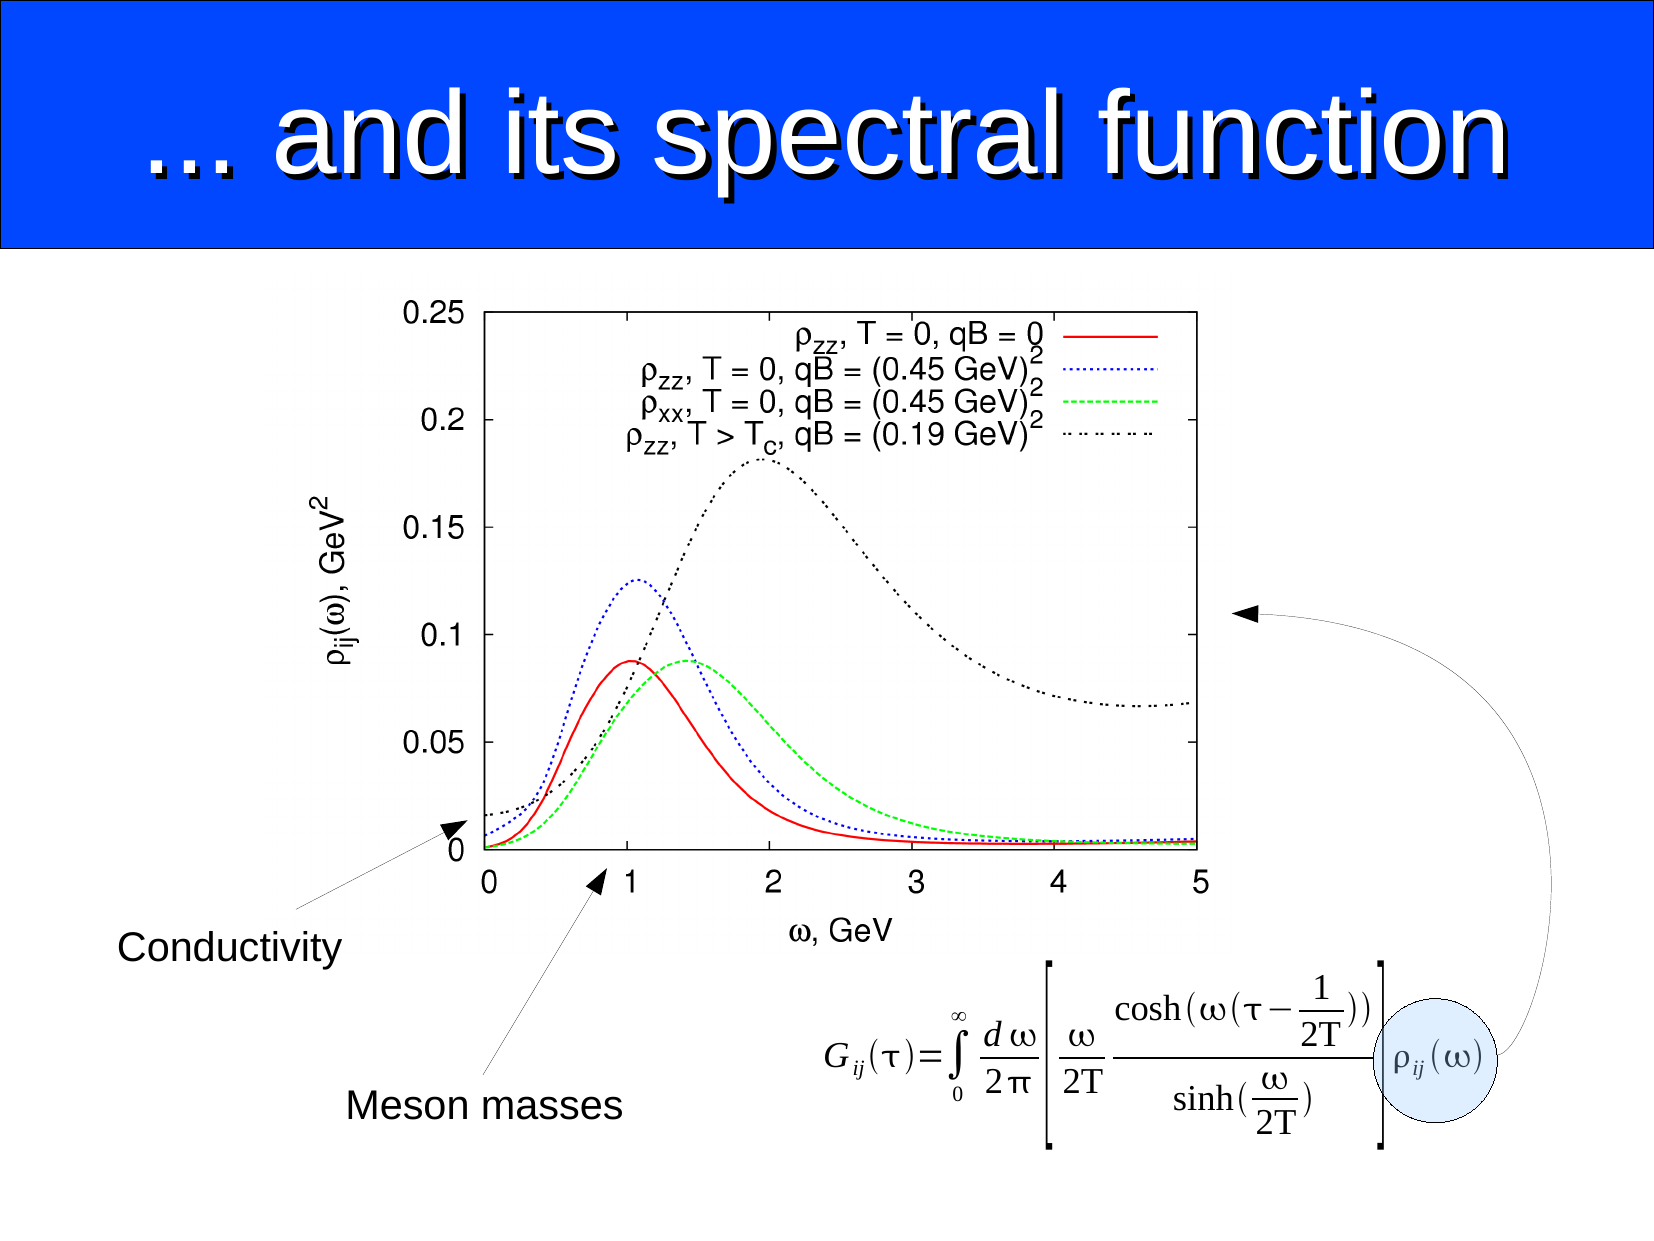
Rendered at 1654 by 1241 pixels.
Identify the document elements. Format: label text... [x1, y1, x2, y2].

title ... and its spectral function [82, 38, 1570, 228]
picture [261, 273, 1232, 953]
chart [816, 958, 1492, 1151]
text_box [0, 0, 1654, 249]
text_box [1373, 998, 1498, 1123]
text_box Meson masses [330, 1074, 641, 1137]
text_box Conductivity [102, 916, 392, 978]
